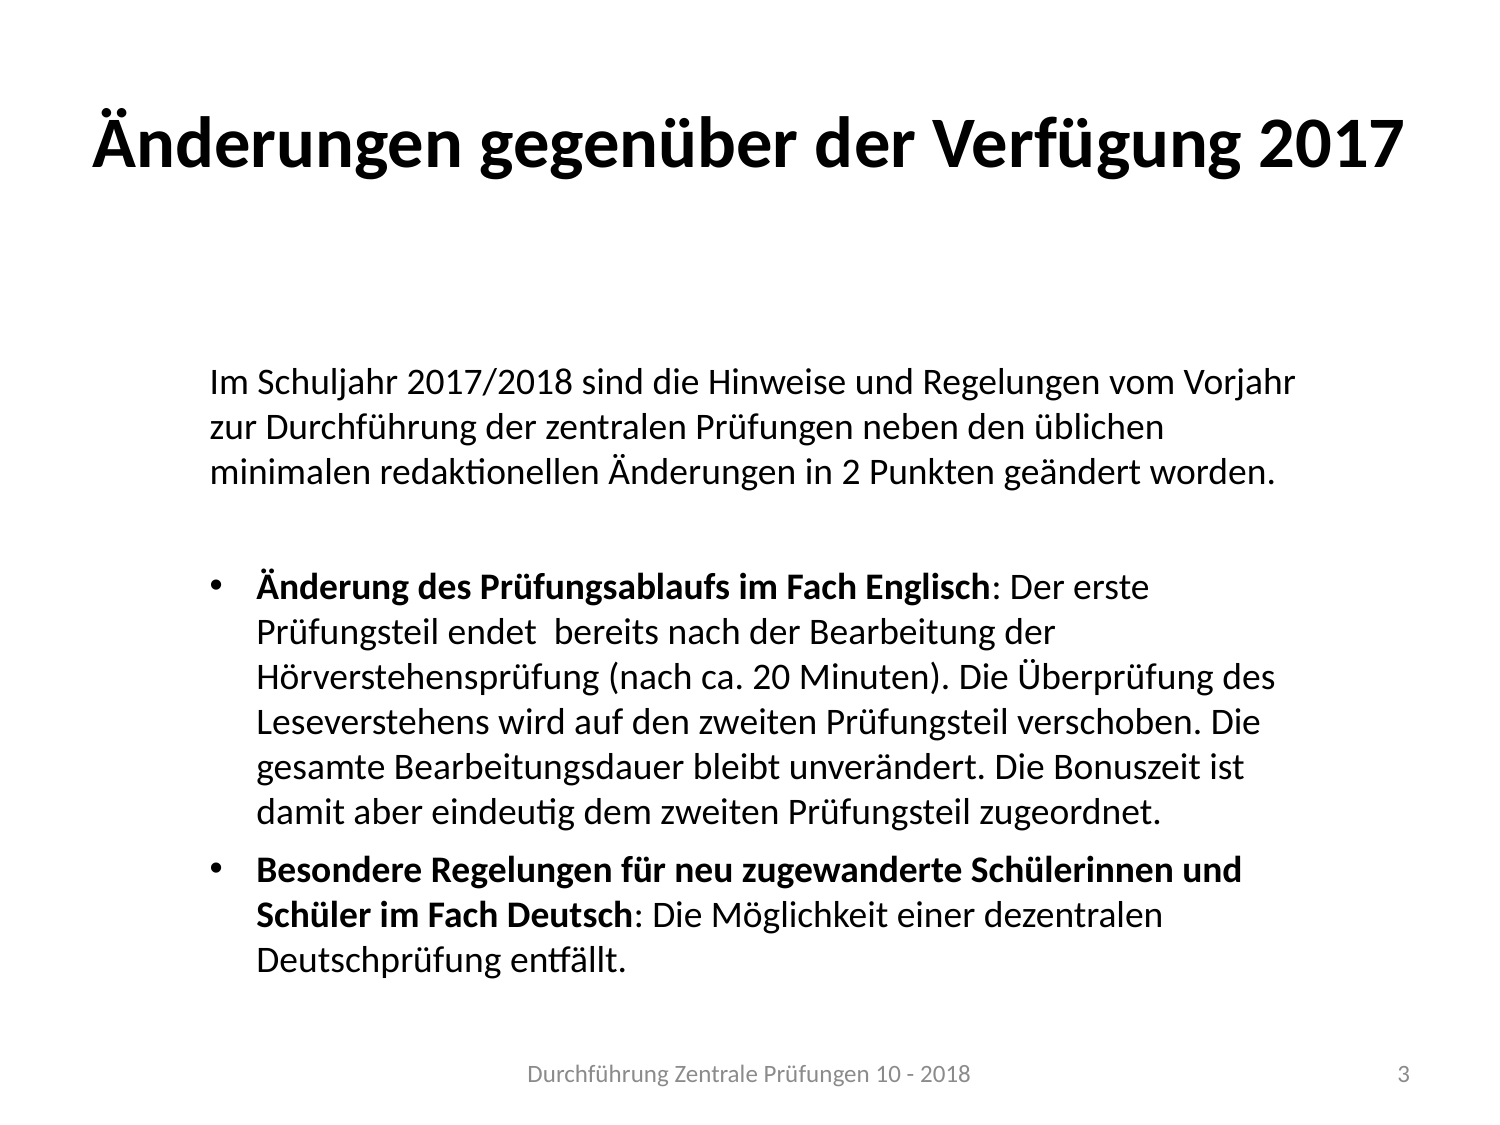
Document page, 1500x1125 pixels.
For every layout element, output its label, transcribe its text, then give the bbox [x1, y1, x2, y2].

slide_number <Foliennummer> [1329, 1042, 1425, 1103]
text_box Im Schuljahr 2017/2018 sind die Hinweise und Regelungen vom Vorjahr zur Durchführung der zentralen Prüfungen neben den üblichen minimalen redaktionellen Änderungen in 2 Punkten geändert worden. Änderung des Prüfungsablaufs im Fach Englisch: Der erste Prüfungsteil endet bereits nach der Bearbeitung der Hörverstehensprüfung (nach ca. 20 Minuten). Die Überprüfung des Leseverstehens wird auf den zweiten Prüfungsteil verschoben. Die gesamte Bearbeitungsdauer bleibt unverändert. Die Bonuszeit ist damit aber eindeutig dem zweiten Prüfungsteil zugeordnet. Besondere Regelungen für neu zugewanderte Schülerinnen und Schüler im Fach Deutsch: Die Möglichkeit einer dezentralen Deutschprüfung entfällt. [194, 349, 1329, 1103]
title Änderungen gegenüber der Verfügung 2017 [75, 45, 1425, 233]
